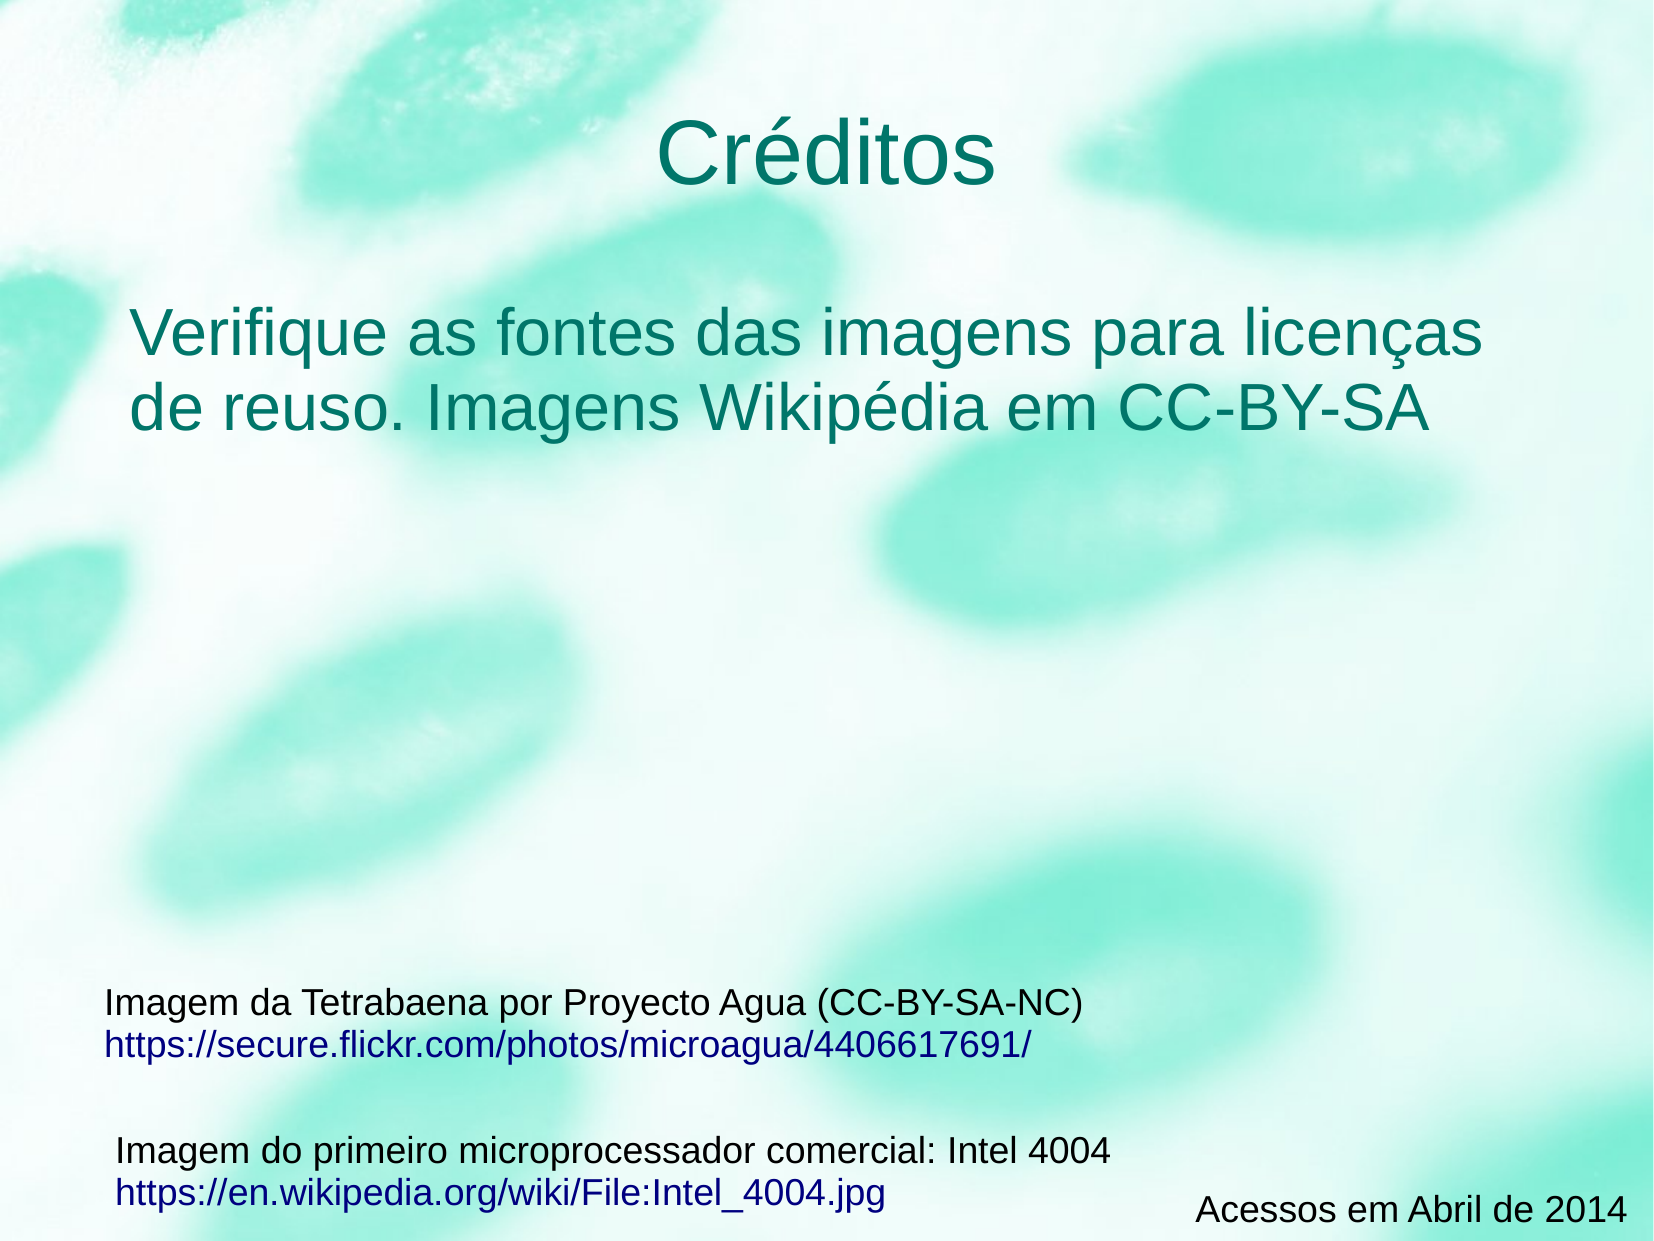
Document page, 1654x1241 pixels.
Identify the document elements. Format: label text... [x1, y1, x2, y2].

list Verifique as fontes das imagens para licenças de reuso. Imagens Wikipédia em CC-BY-SA [59, 295, 1548, 1015]
text_box Imagem do primeiro microprocessador comercial: Intel 4004 https://en.wikipedia.org/wiki/File:Intel_4004.jpg [100, 1122, 1127, 1221]
text_box Acessos em Abril de 2014 [1180, 1181, 1654, 1238]
title Créditos [82, 49, 1571, 257]
picture [0, 0, 1654, 1241]
text_box Imagem da Tetrabaena por Proyecto Agua (CC-BY-SA-NC) https://secure.flickr.com/photos/microagua/4406617691/ [89, 974, 1182, 1074]
